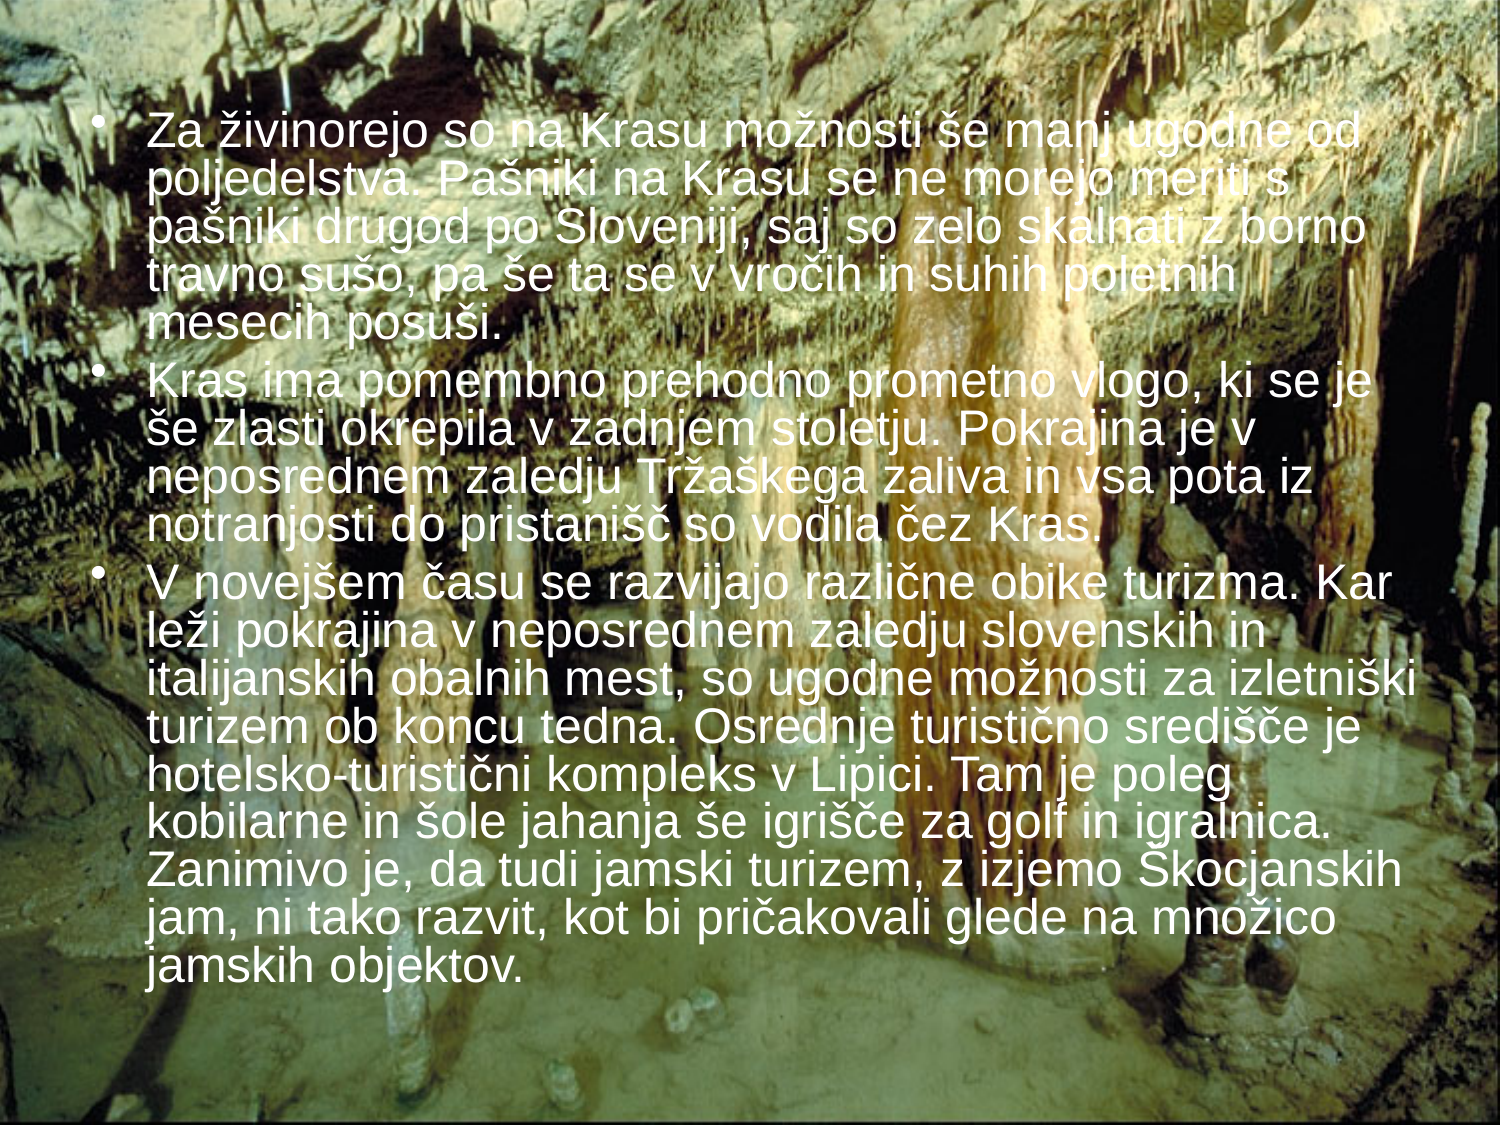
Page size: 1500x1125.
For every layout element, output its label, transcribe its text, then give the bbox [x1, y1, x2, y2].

picture [0, 0, 1500, 1125]
list Za živinorejo so na Krasu možnosti še manj ugodne od poljedelstva. Pašniki na Krasu se ne morejo meriti s pašniki drugod po Sloveniji, saj so zelo skalnati z borno travno sušo, pa še ta se v vročih in suhih poletnih mesecih posuši. Kras ima pomembno prehodno prometno vlogo, ki se je še zlasti okrepila v zadnjem stoletju. Pokrajina je v neposrednem zaledju Tržaškega zaliva in vsa pota iz notranjosti do pristanišč so vodila čez Kras. V novejšem času se razvijajo različne obike turizma. Kar leži pokrajina v neposrednem zaledju slovenskih in italijanskih obalnih mest, so ugodne možnosti za izletniški turizem ob koncu tedna. Osrednje turistično središče je hotelsko-turistični kompleks v Lipici. Tam je poleg kobilarne in šole jahanja še igrišče za golf in igralnica. Zanimivo je, da tudi jamski turizem, z izjemo Škocjanskih jam, ni tako razvit, kot bi pričakovali glede na množico jamskih objektov. [75, 101, 1436, 1047]
